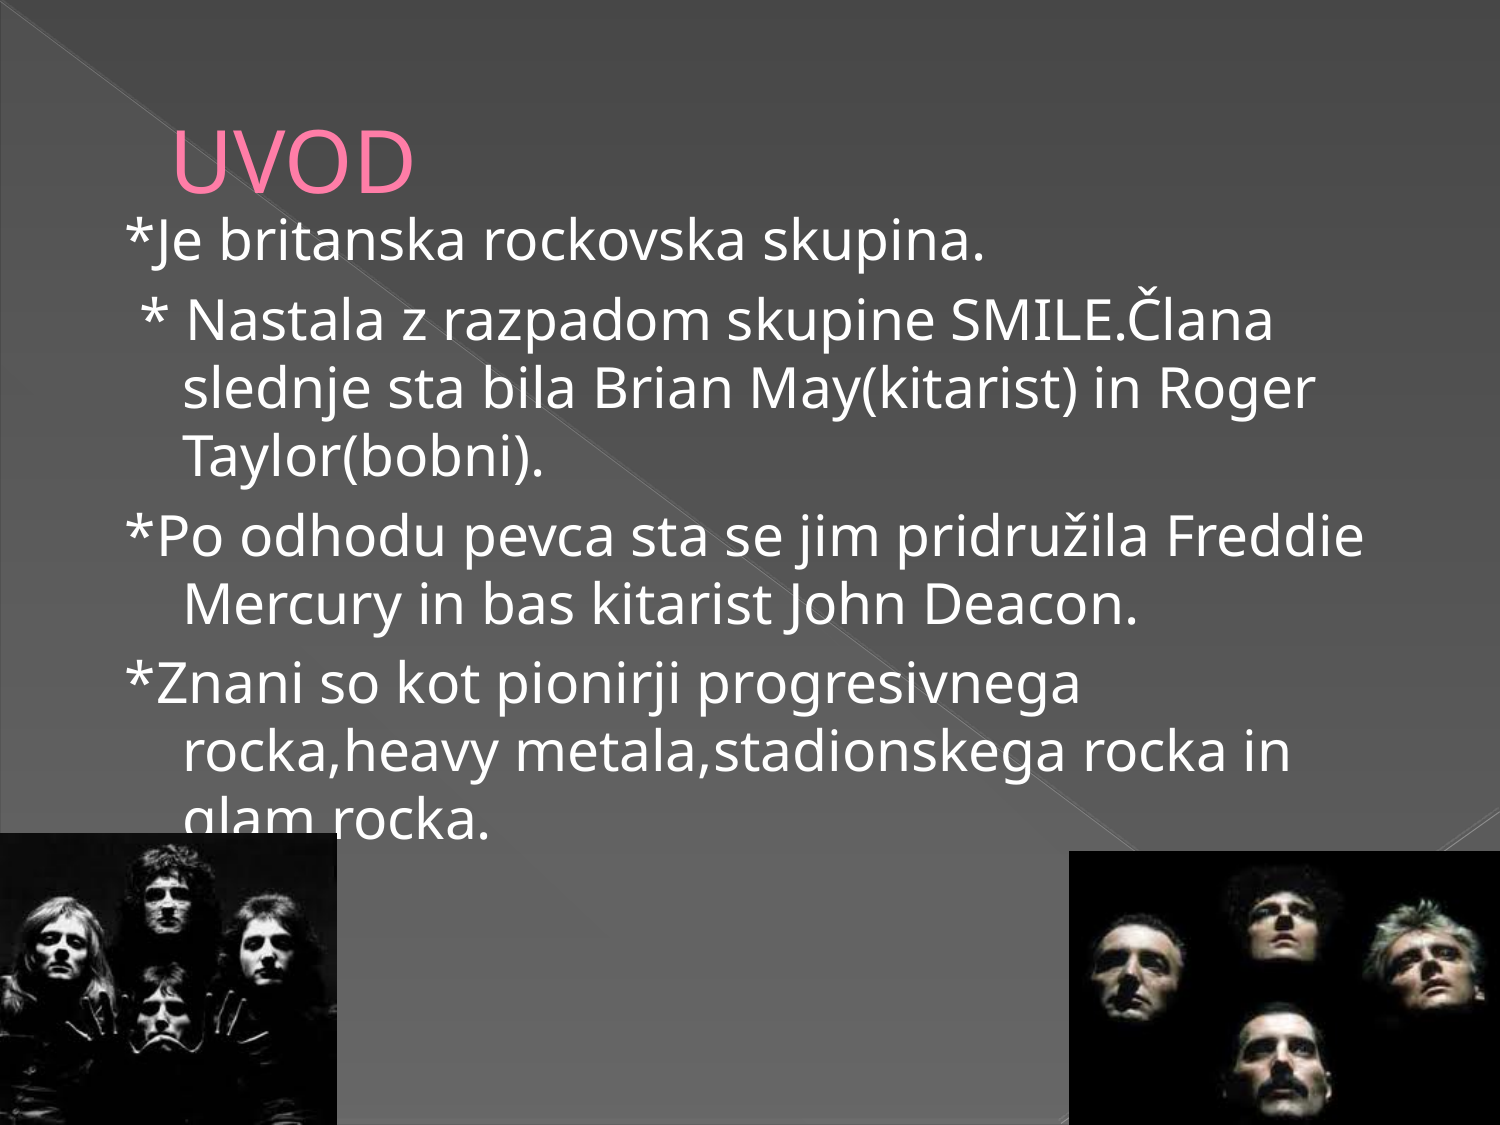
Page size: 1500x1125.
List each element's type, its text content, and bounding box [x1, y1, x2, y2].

picture [0, 833, 337, 1125]
title UVOD [75, 43, 1425, 274]
picture [1069, 851, 1500, 1125]
list *Je britanska rockovska skupina. * Nastala z razpadom skupine SMILE.Člana slednje sta bila Brian May(kitarist) in Roger Taylor(bobni). *Po odhodu pevca sta se jim pridružila Freddie Mercury in bas kitarist John Deacon. *Znani so kot pionirji progresivnega rocka,heavy metala,stadionskega rocka in glam rocka. [100, 196, 1425, 870]
